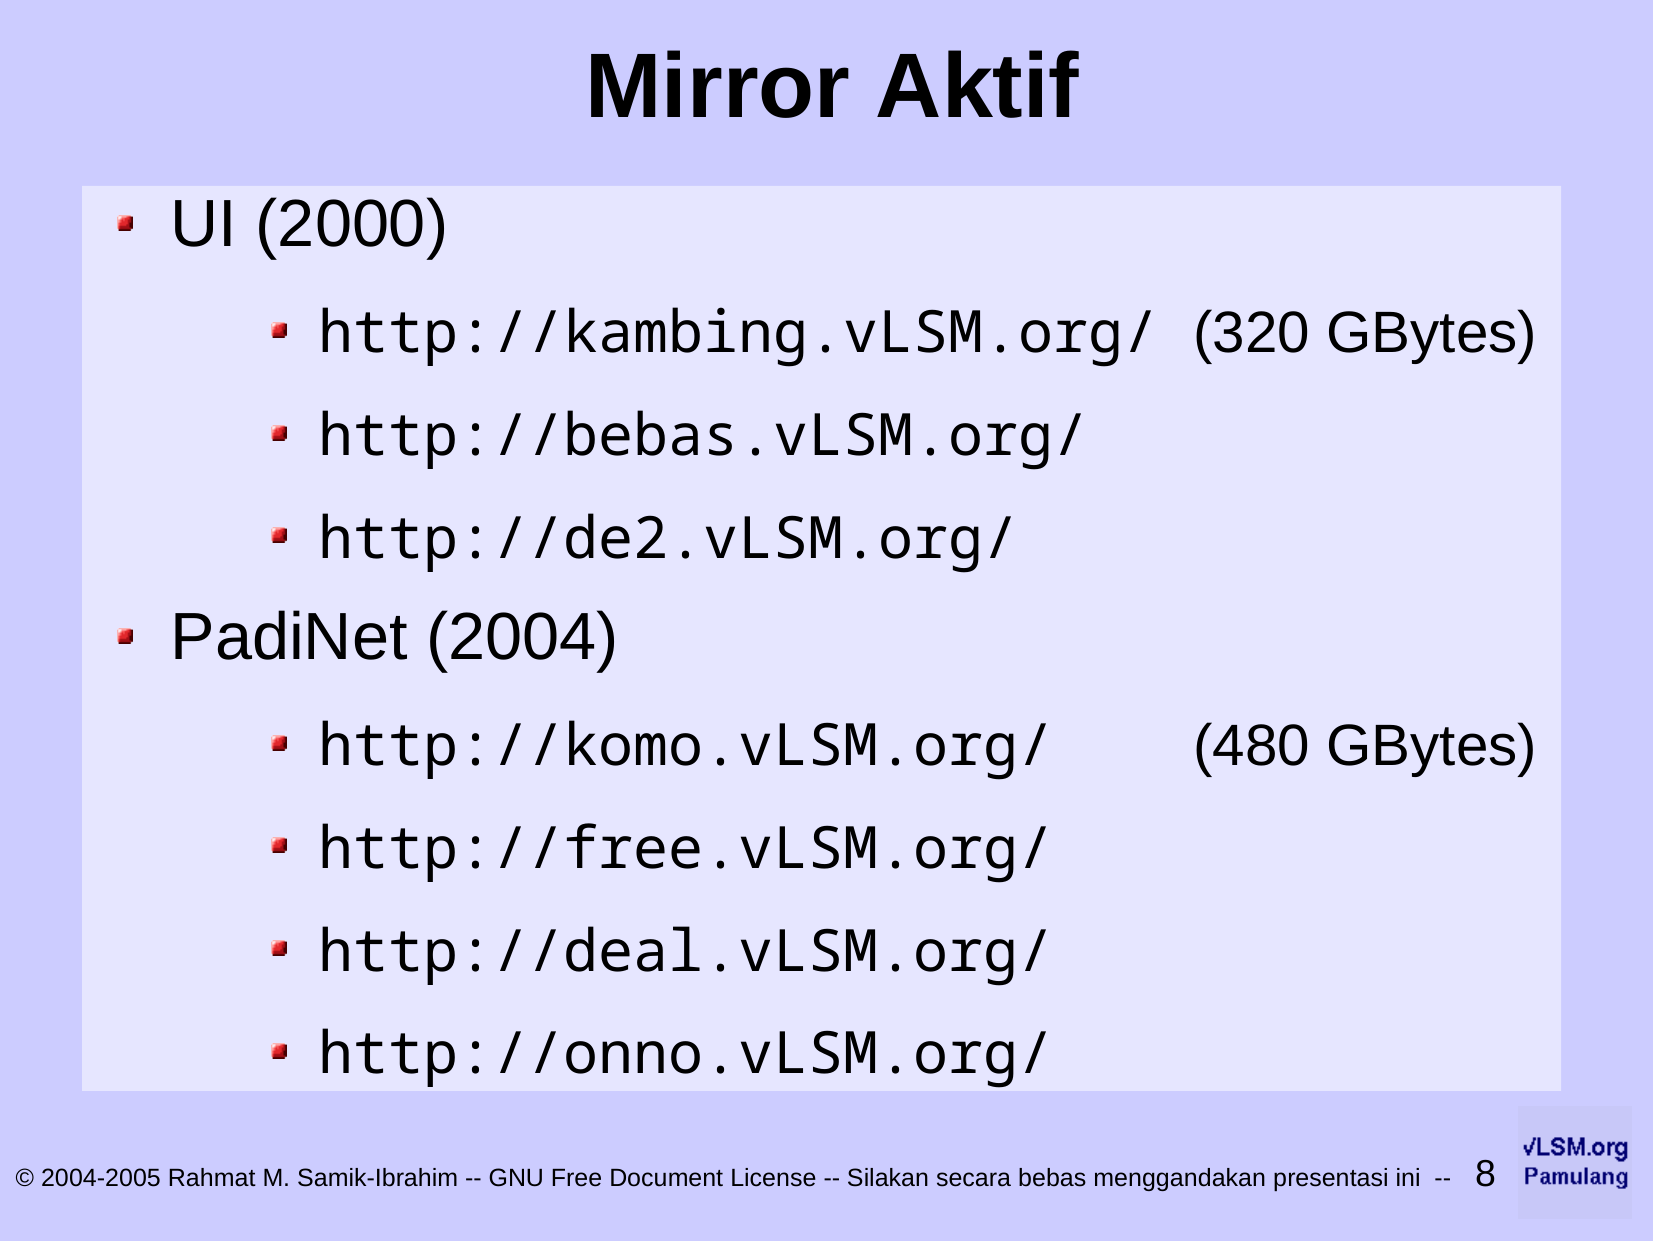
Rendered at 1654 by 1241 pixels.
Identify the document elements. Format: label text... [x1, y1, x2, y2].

title Mirror Aktif [40, 31, 1625, 142]
list UI (2000) http://kambing.vLSM.org/ (320 GBytes) http://bebas.vLSM.org/ http://de2.vLSM.org/ PadiNet (2004) http://komo.vLSM.org/ (480 GBytes) http://free.vLSM.org/ http://deal.vLSM.org/ http://onno.vLSM.org/ [82, 185, 1562, 1062]
picture [1518, 1106, 1632, 1219]
